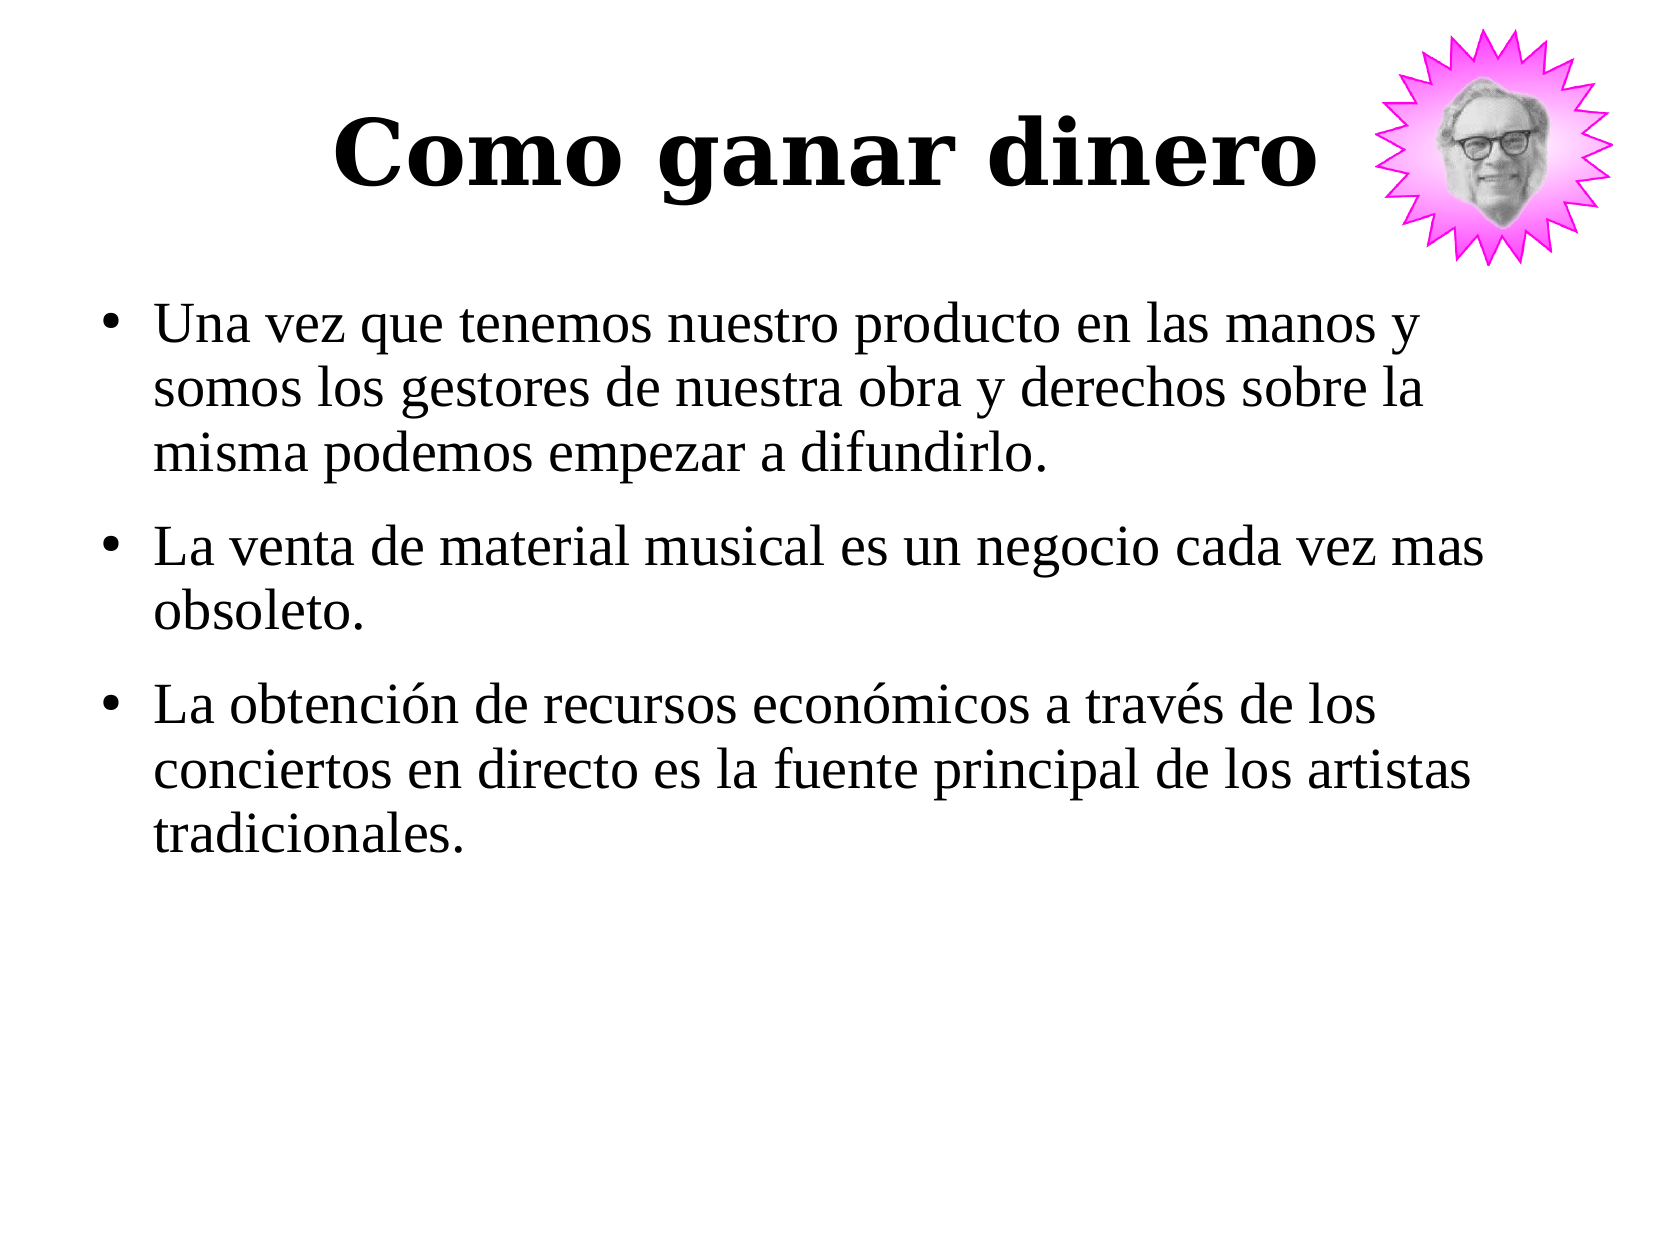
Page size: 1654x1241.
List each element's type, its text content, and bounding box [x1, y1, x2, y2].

title Como ganar dinero [82, 49, 1375, 257]
list Una vez que tenemos nuestro producto en las manos y somos los gestores de nuestra obra y derechos sobre la misma podemos empezar a difundirlo. La venta de material musical es un negocio cada vez mas obsoleto. La obtención de recursos económicos a través de los conciertos en directo es la fuente principal de los artistas tradicionales. [82, 290, 1571, 1109]
picture [1375, 29, 1613, 266]
